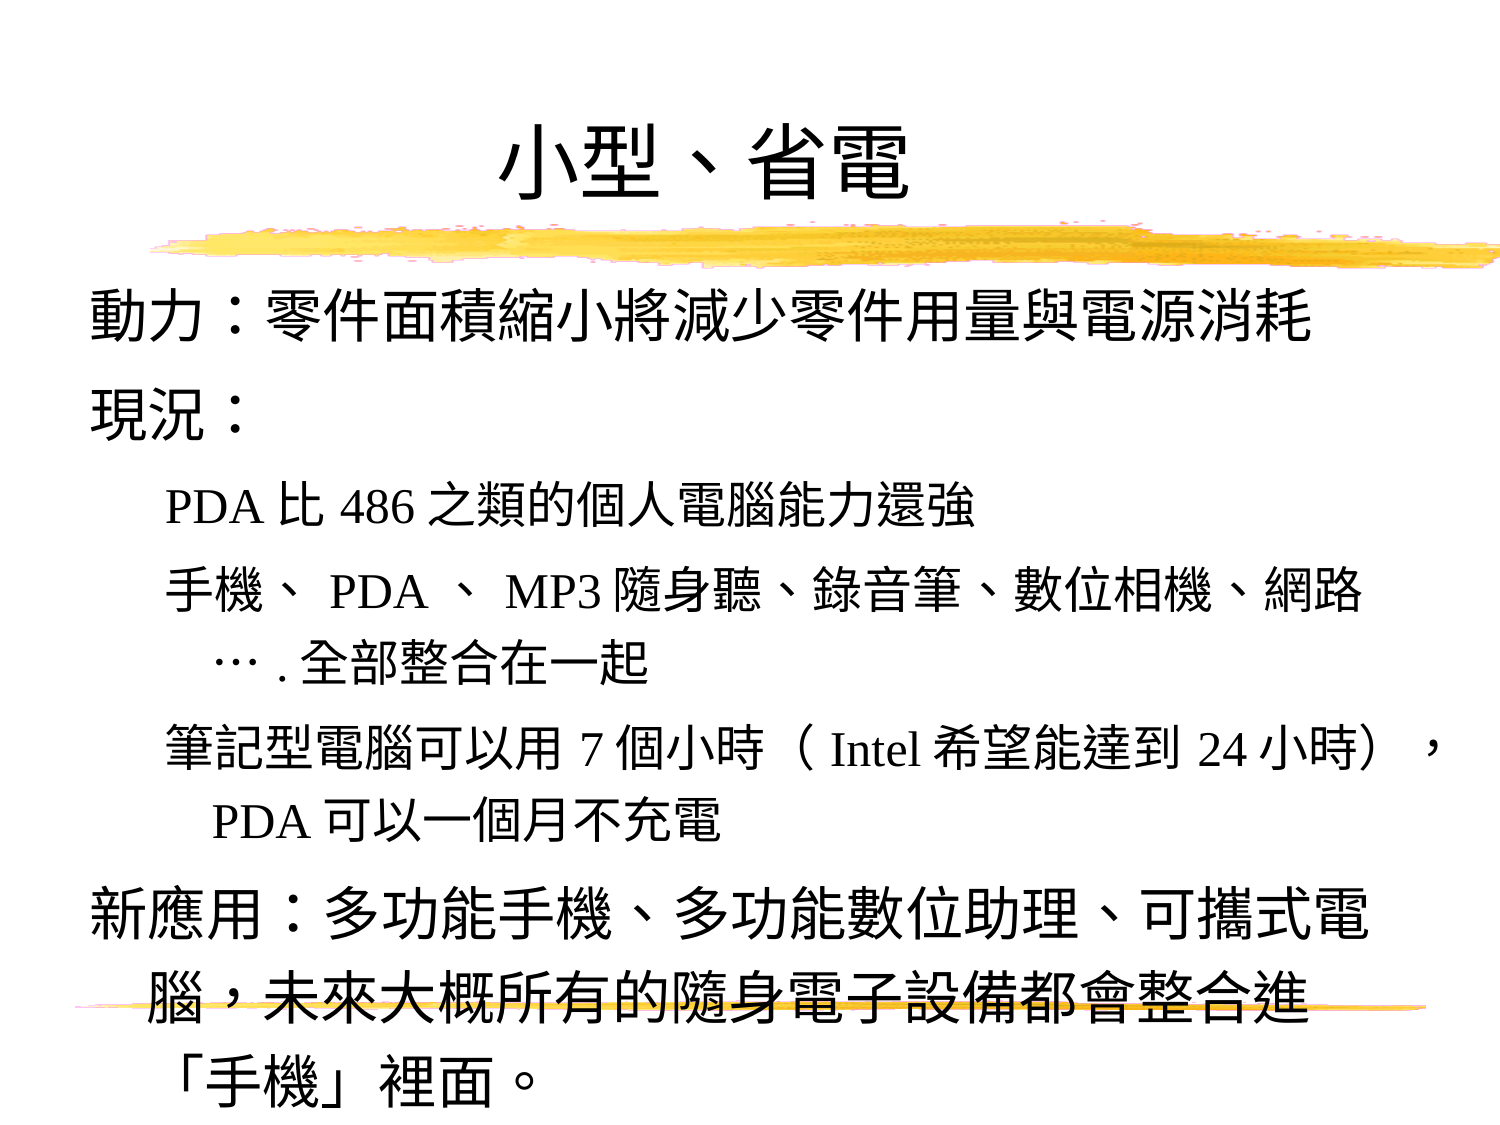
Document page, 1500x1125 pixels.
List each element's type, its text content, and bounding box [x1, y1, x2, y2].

list 動力：零件面積縮小將減少零件用量與電源消耗 現況： PDA比486之類的個人電腦能力還強 手機、PDA、MP3隨身聽、錄音筆、數位相機、網路….全部整合在一起 筆記型電腦可以用7個小時（Intel希望能達到24小時），PDA可以一個月不充電 新應用：多功能手機、多功能數位助理、可攜式電腦，未來大概所有的隨身電子設備都會整合進「手機」裡面。 [75, 262, 1426, 1035]
title 小型、省電 [66, 37, 1342, 225]
picture [150, 215, 1500, 279]
